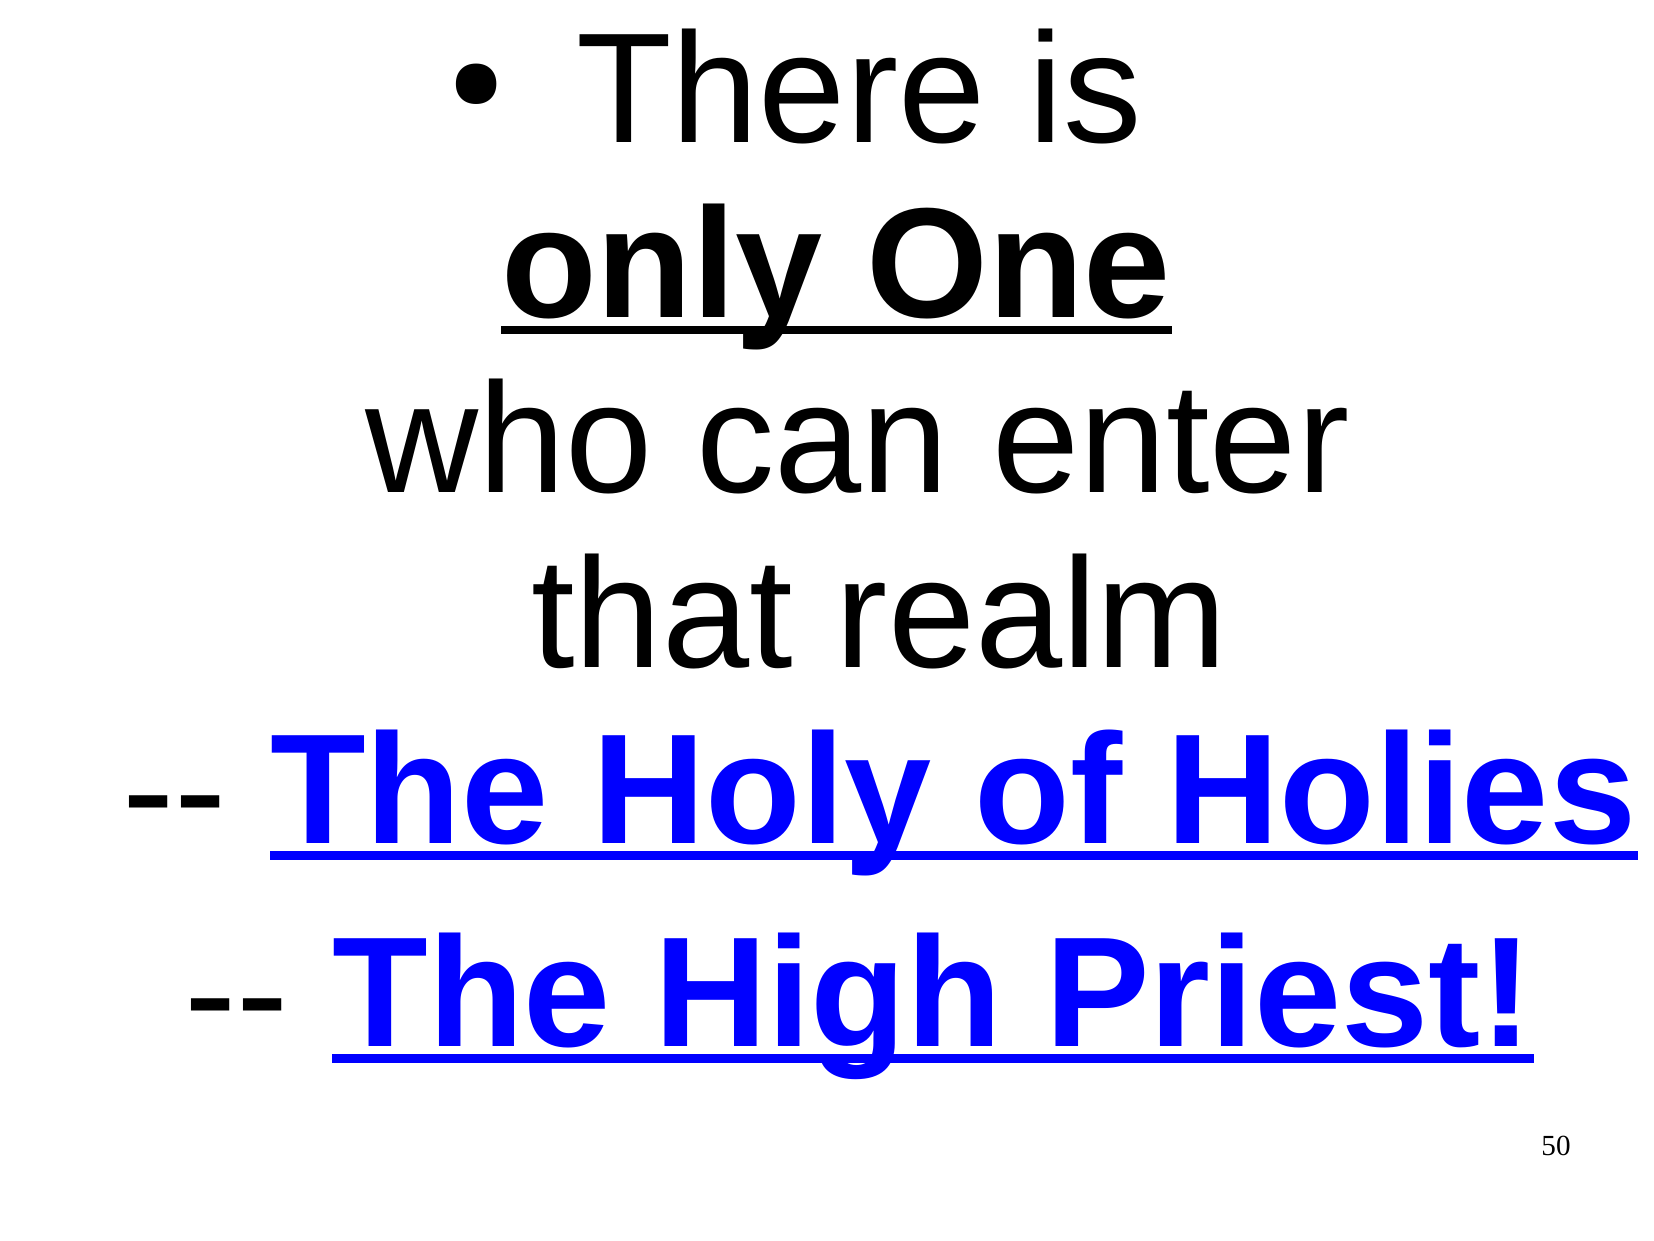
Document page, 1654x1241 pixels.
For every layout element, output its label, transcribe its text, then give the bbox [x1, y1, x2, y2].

list There is only One who can enter that realm -- The Holy of Holies -- The High Priest! [0, 0, 1651, 1238]
